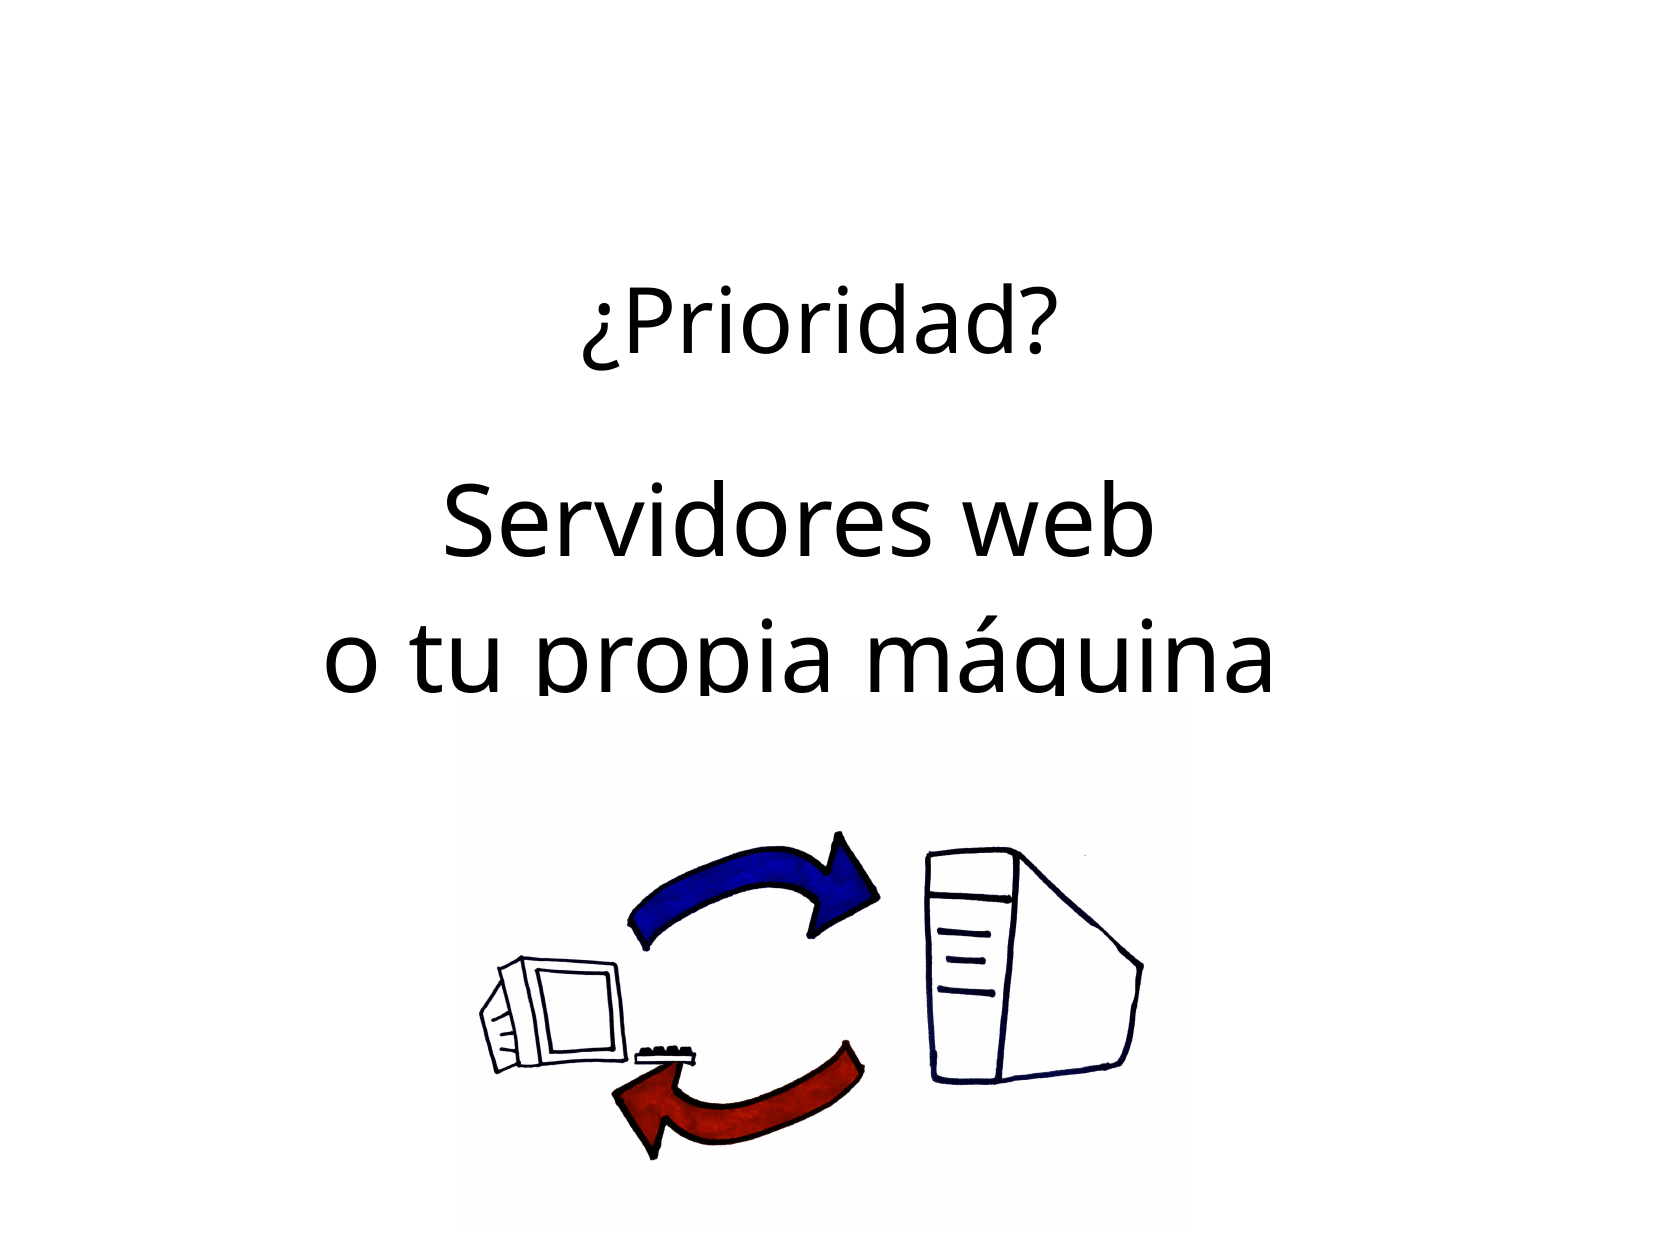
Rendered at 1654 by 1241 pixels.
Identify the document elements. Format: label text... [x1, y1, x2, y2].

text_box ¿Prioridad? [566, 248, 1111, 378]
picture [460, 696, 1193, 1229]
text_box Servidores web o tu propia máquina [306, 442, 1351, 991]
